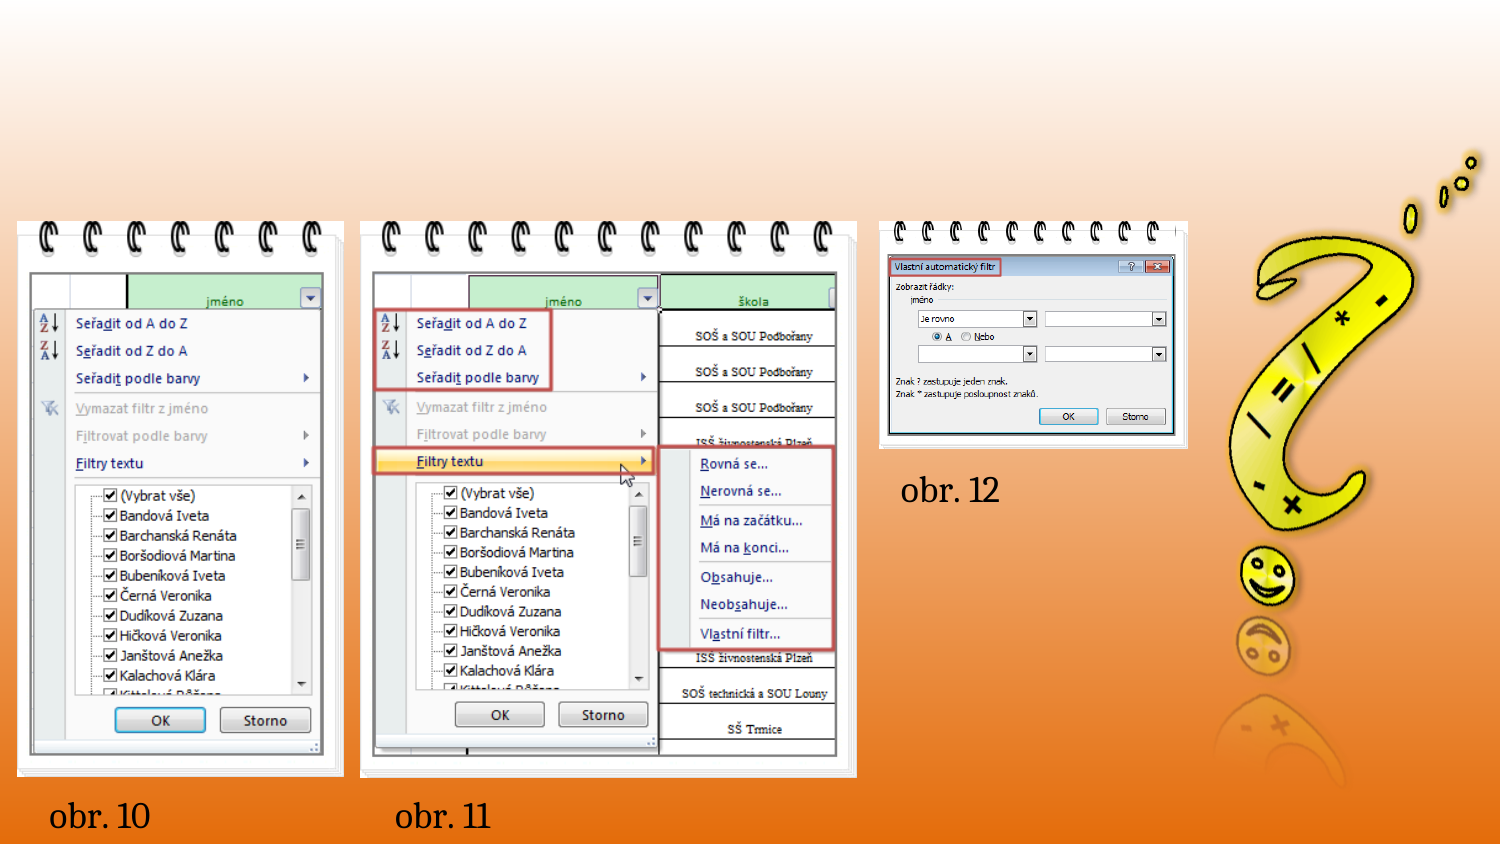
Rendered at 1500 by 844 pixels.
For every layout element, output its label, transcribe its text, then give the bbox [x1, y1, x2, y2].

picture [17, 221, 344, 777]
text_box obr. 10 [34, 783, 166, 844]
text_box obr. 11 [380, 783, 506, 844]
text_box obr. 12 [886, 457, 1016, 518]
picture [360, 221, 857, 778]
picture [879, 121, 1500, 844]
